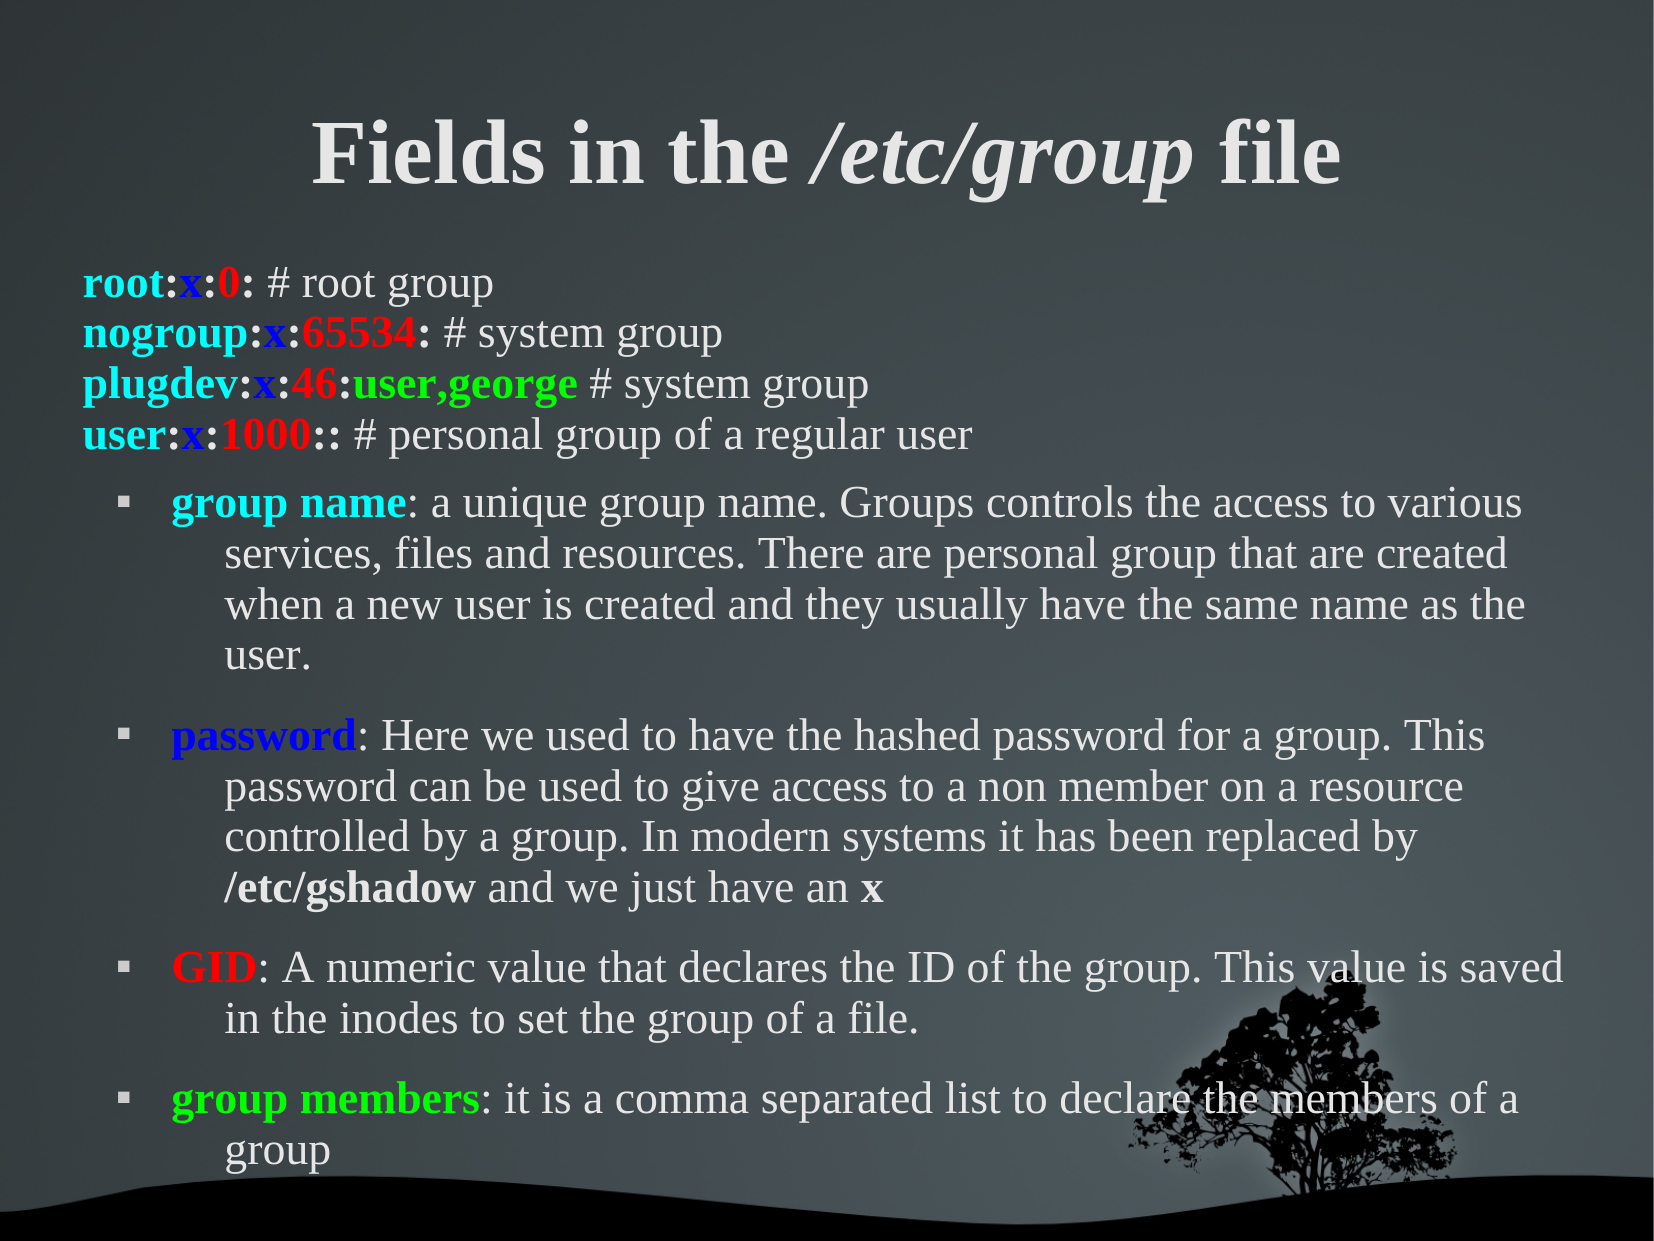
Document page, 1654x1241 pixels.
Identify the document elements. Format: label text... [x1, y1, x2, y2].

picture [0, 0, 1654, 1241]
title Fields in the /etc/group file [82, 49, 1571, 257]
list root:x:0: # root group nogroup:x:65534: # system group plugdev:x:46:user,george # system group user:x:1000:: # personal group of a regular user group name: a unique group name. Groups controls the access to various services, files and resources. There are personal group that are created when a new user is created and they usually have the same name as the user. password: Here we used to have the hashed password for a group. This password can be used to give access to a non member on a resource controlled by a group. In modern systems it has been replaced by /etc/gshadow and we just have an x GID: A numeric value that declares the ID of the group. This value is saved in the inodes to set the group of a file. group members: it is a comma separated list to declare the members of a group [82, 257, 1571, 1175]
